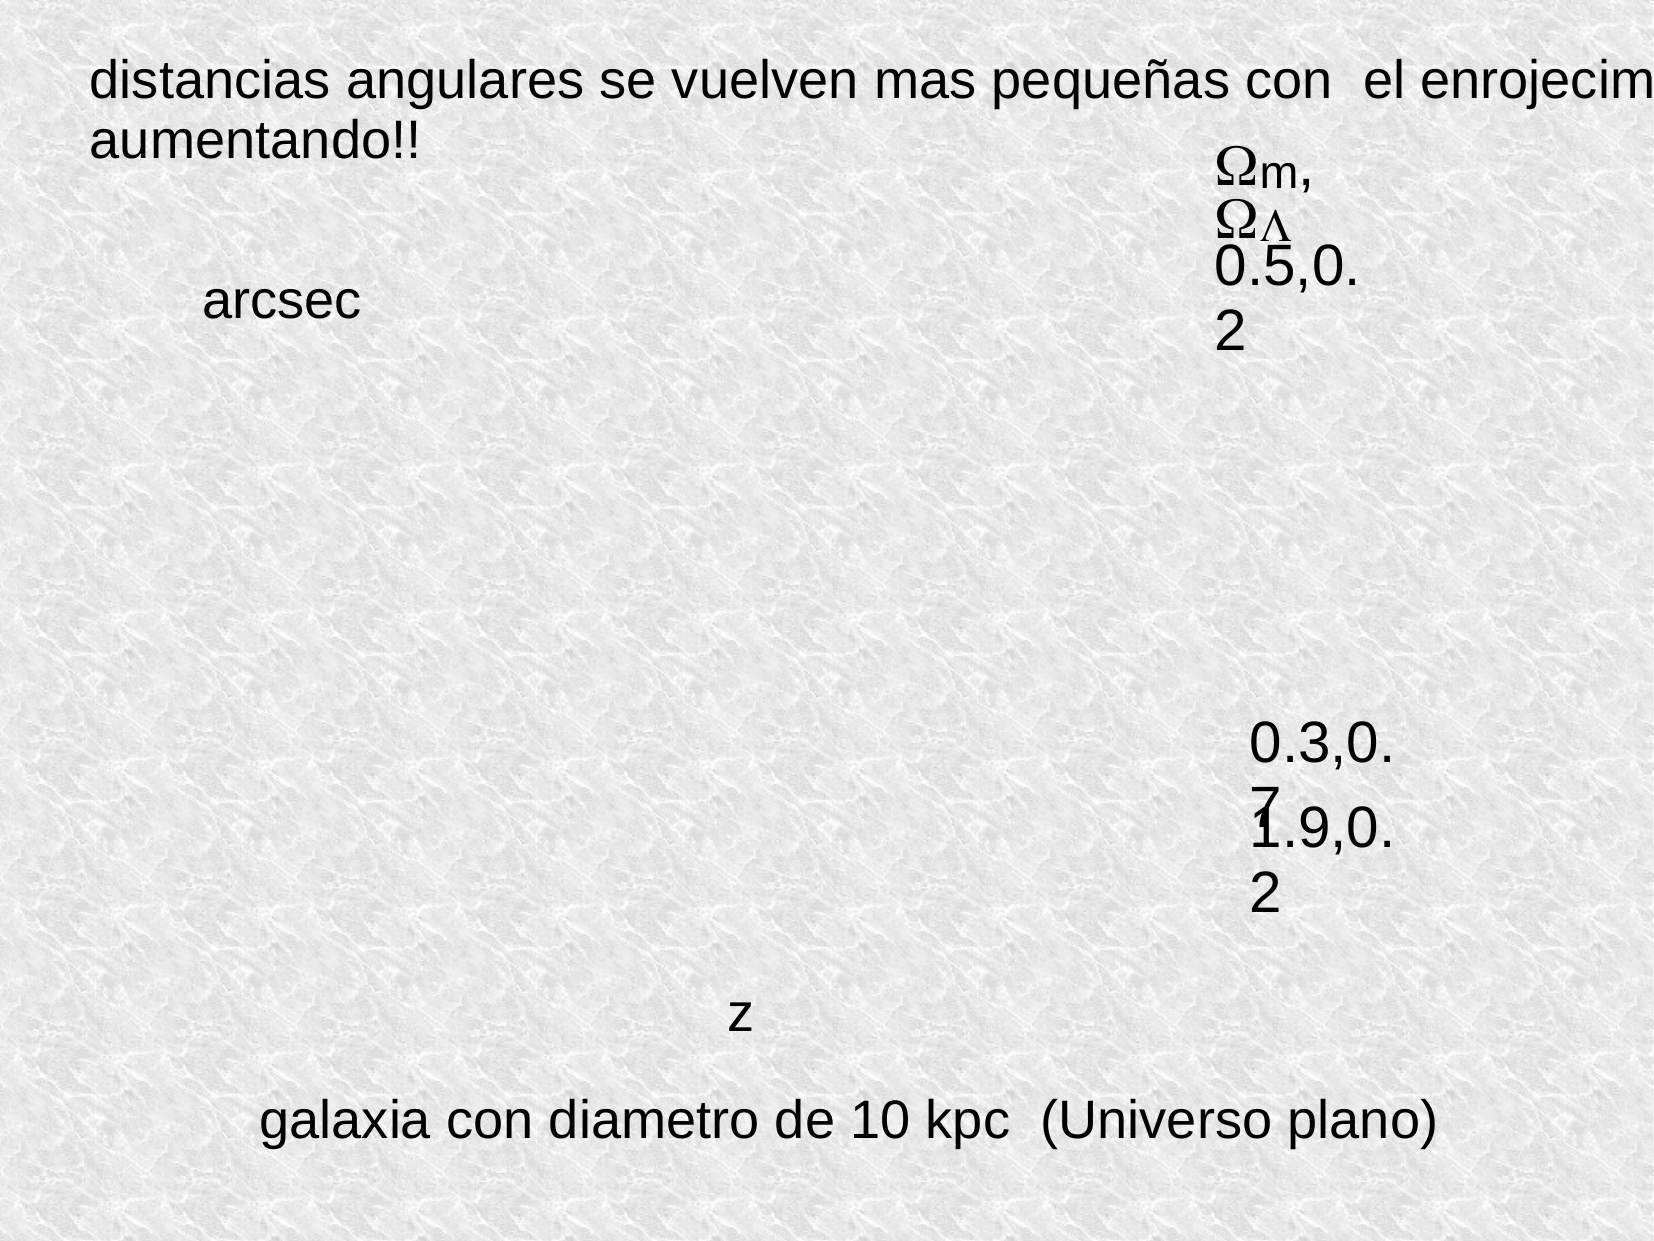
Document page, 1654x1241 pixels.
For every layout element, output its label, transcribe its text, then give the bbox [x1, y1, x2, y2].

text_box 0.5,0.2 [1200, 225, 1391, 311]
text_box distancias angulares se vuelven mas pequeñas con el enrojecimiento aumentando!! [75, 41, 1597, 188]
text_box z [712, 975, 767, 1056]
text_box m,  [1200, 125, 1417, 226]
text_box galaxia con diametro de 10 kpc (Universo plano) [244, 1082, 1351, 1163]
text_box arcsec [187, 262, 353, 343]
text_box 1.9,0.2 [1234, 787, 1426, 873]
text_box 0.3,0.7 [1234, 702, 1426, 787]
picture [0, 0, 1654, 1241]
